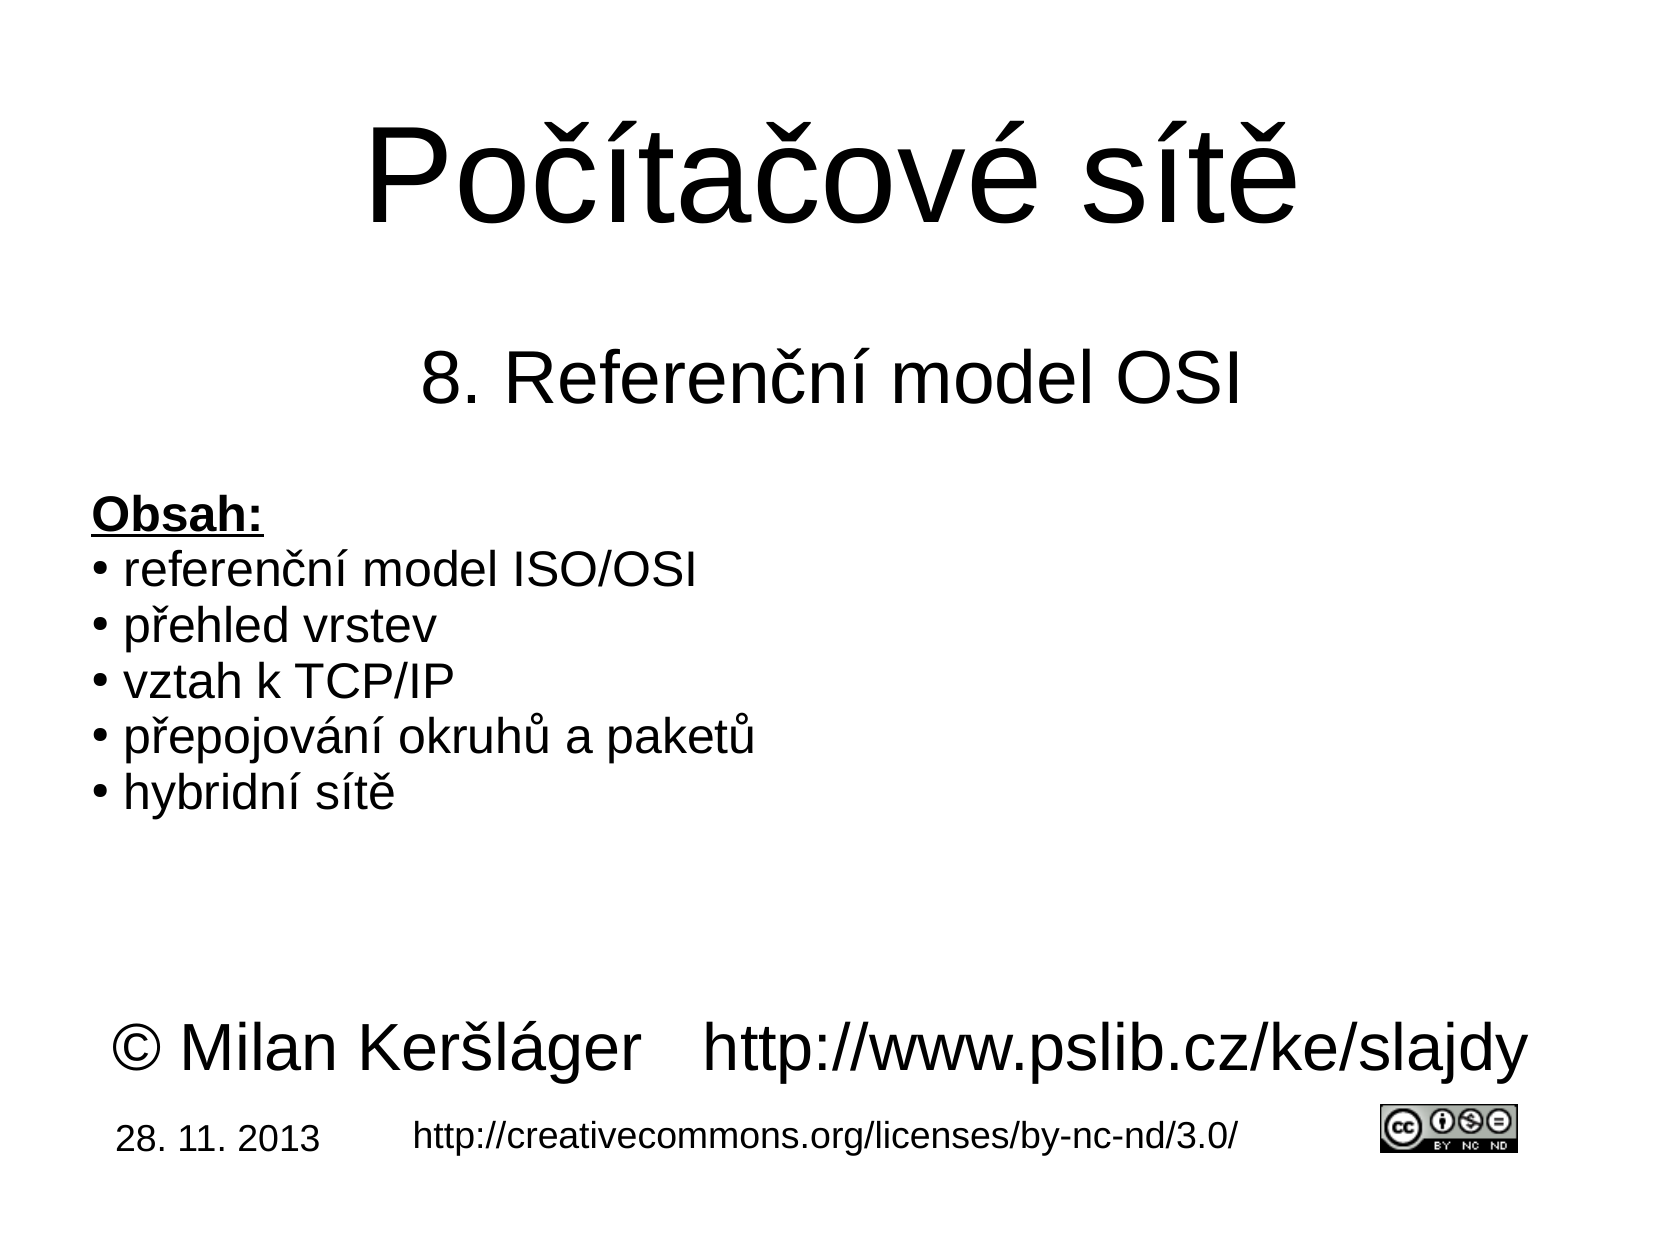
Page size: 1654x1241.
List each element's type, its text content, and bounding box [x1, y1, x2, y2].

text_box http://creativecommons.org/licenses/by-nc-nd/3.0/ [339, 1107, 1313, 1165]
picture [1380, 1104, 1518, 1153]
text_box Obsah: referenční model ISO/OSI přehled vrstev vztah k TCP/IP přepojování okruhů a paketů hybridní sítě [76, 478, 1583, 828]
list © Milan Keršláger http://www.pslib.cz/ke/slajdy [76, 1009, 1565, 1087]
title Počítačové sítě 8. Referenční model OSI [88, 56, 1577, 461]
text_box 28. 11. 2013 [100, 1110, 337, 1168]
